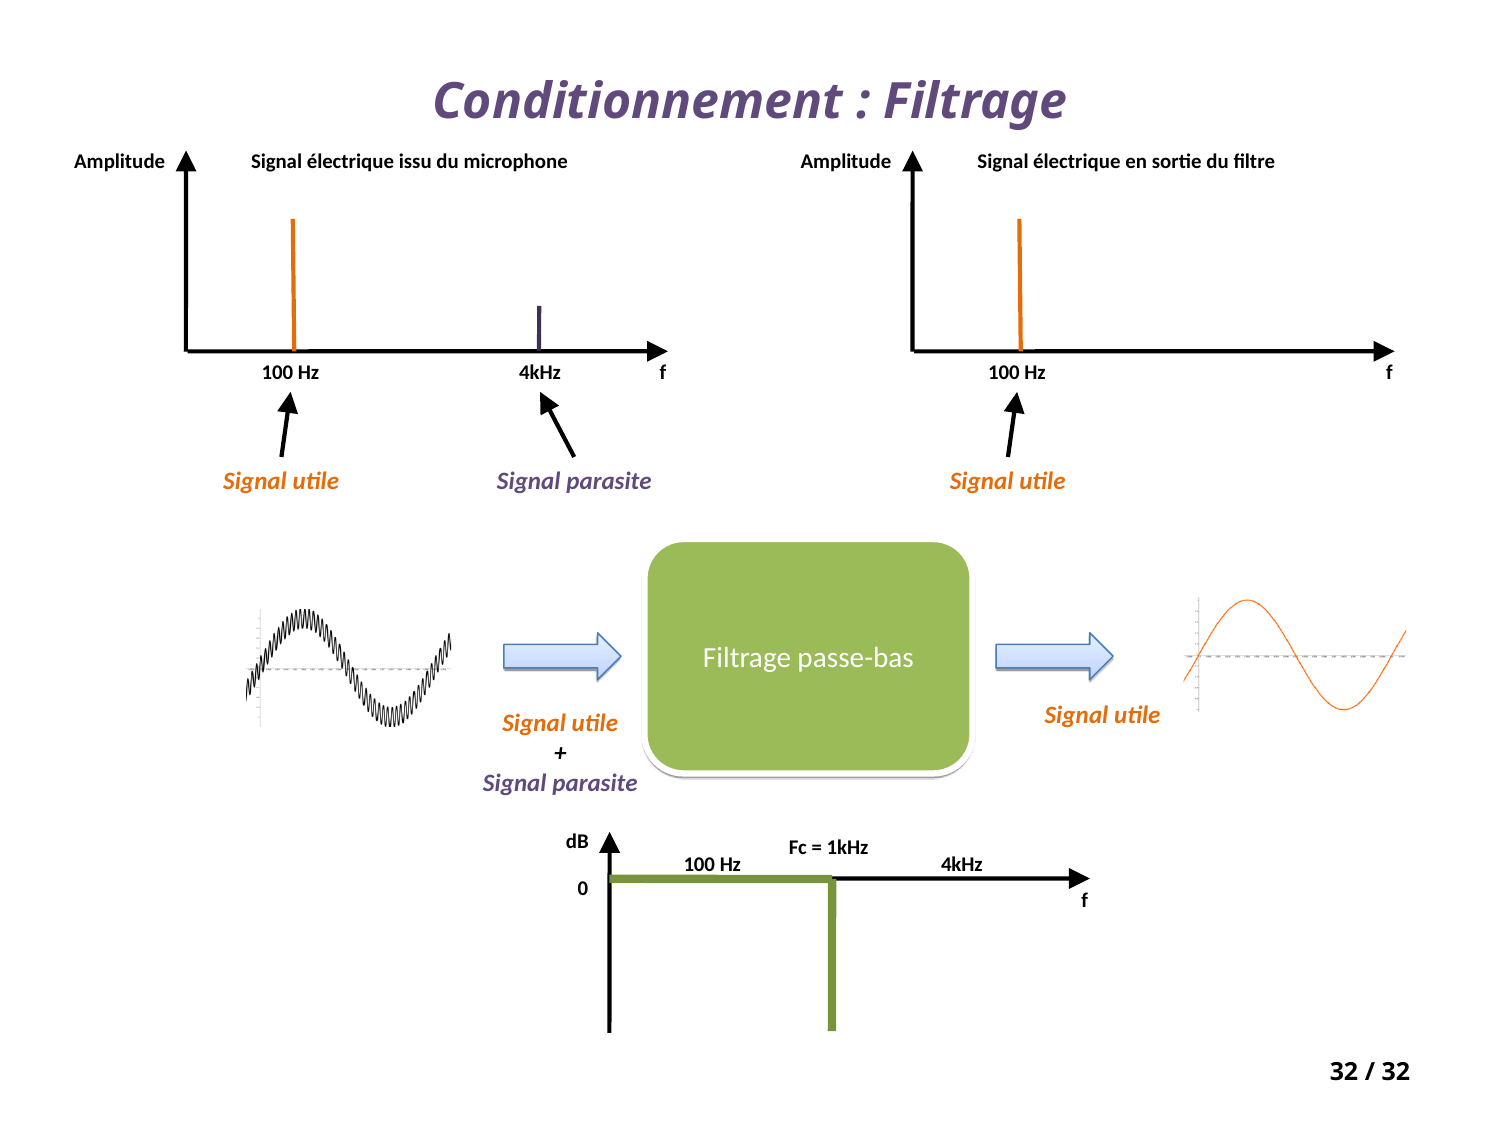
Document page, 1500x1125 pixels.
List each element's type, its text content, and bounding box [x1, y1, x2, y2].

text_box Signal utile + Signal parasite [454, 699, 666, 804]
text_box Amplitude [59, 140, 181, 181]
text_box 100 Hz [668, 843, 756, 884]
text_box [996, 632, 1114, 680]
text_box Signal électrique en sortie du filtre [962, 140, 1291, 181]
text_box Signal utile [1019, 691, 1186, 737]
text_box Signal électrique issu du microphone [236, 140, 584, 181]
text_box 100 Hz [246, 351, 335, 392]
text_box 4kHz [926, 843, 998, 884]
picture [1183, 597, 1407, 712]
text_box Amplitude [785, 140, 907, 181]
title Conditionnement : Filtrage [75, 45, 1425, 153]
text_box f [1371, 351, 1408, 392]
text_box 100 Hz [973, 351, 1061, 392]
list [46, 175, 1454, 1079]
picture [246, 609, 452, 727]
text_box dB [551, 820, 604, 860]
text_box [503, 632, 622, 680]
slide_number <numéro> / 32 [1074, 1042, 1425, 1103]
text_box f [1066, 878, 1103, 919]
text_box 0 [562, 867, 604, 907]
text_box Signal utile [902, 457, 1114, 502]
text_box Fc = 1kHz [774, 826, 884, 867]
text_box Signal utile [175, 457, 387, 502]
text_box f [644, 351, 681, 392]
text_box Signal parasite [468, 457, 680, 502]
text_box 4kHz [504, 351, 576, 392]
text_box Filtrage passe-bas [644, 538, 973, 774]
